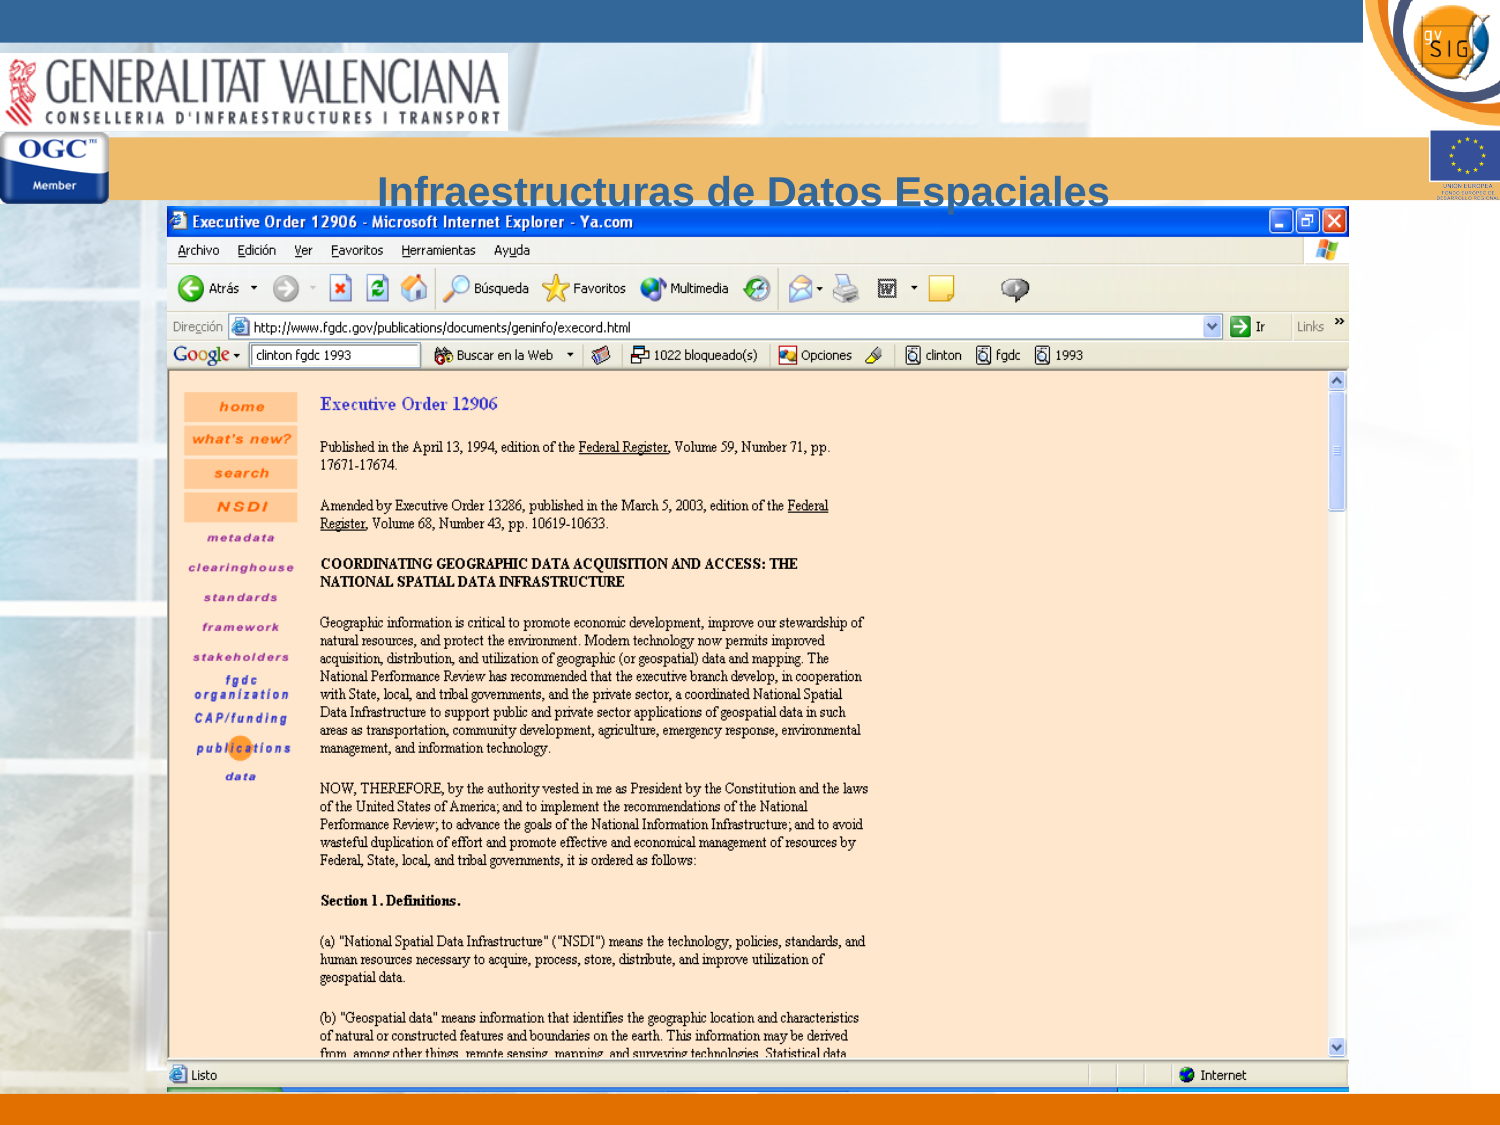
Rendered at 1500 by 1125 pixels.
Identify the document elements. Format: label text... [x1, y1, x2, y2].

picture [1363, 0, 1500, 127]
picture [0, 53, 508, 131]
picture [1429, 129, 1500, 200]
picture [0, 132, 109, 137]
text_box Infraestructuras de Datos Espaciales [0, 137, 1488, 203]
picture [167, 206, 1349, 1092]
